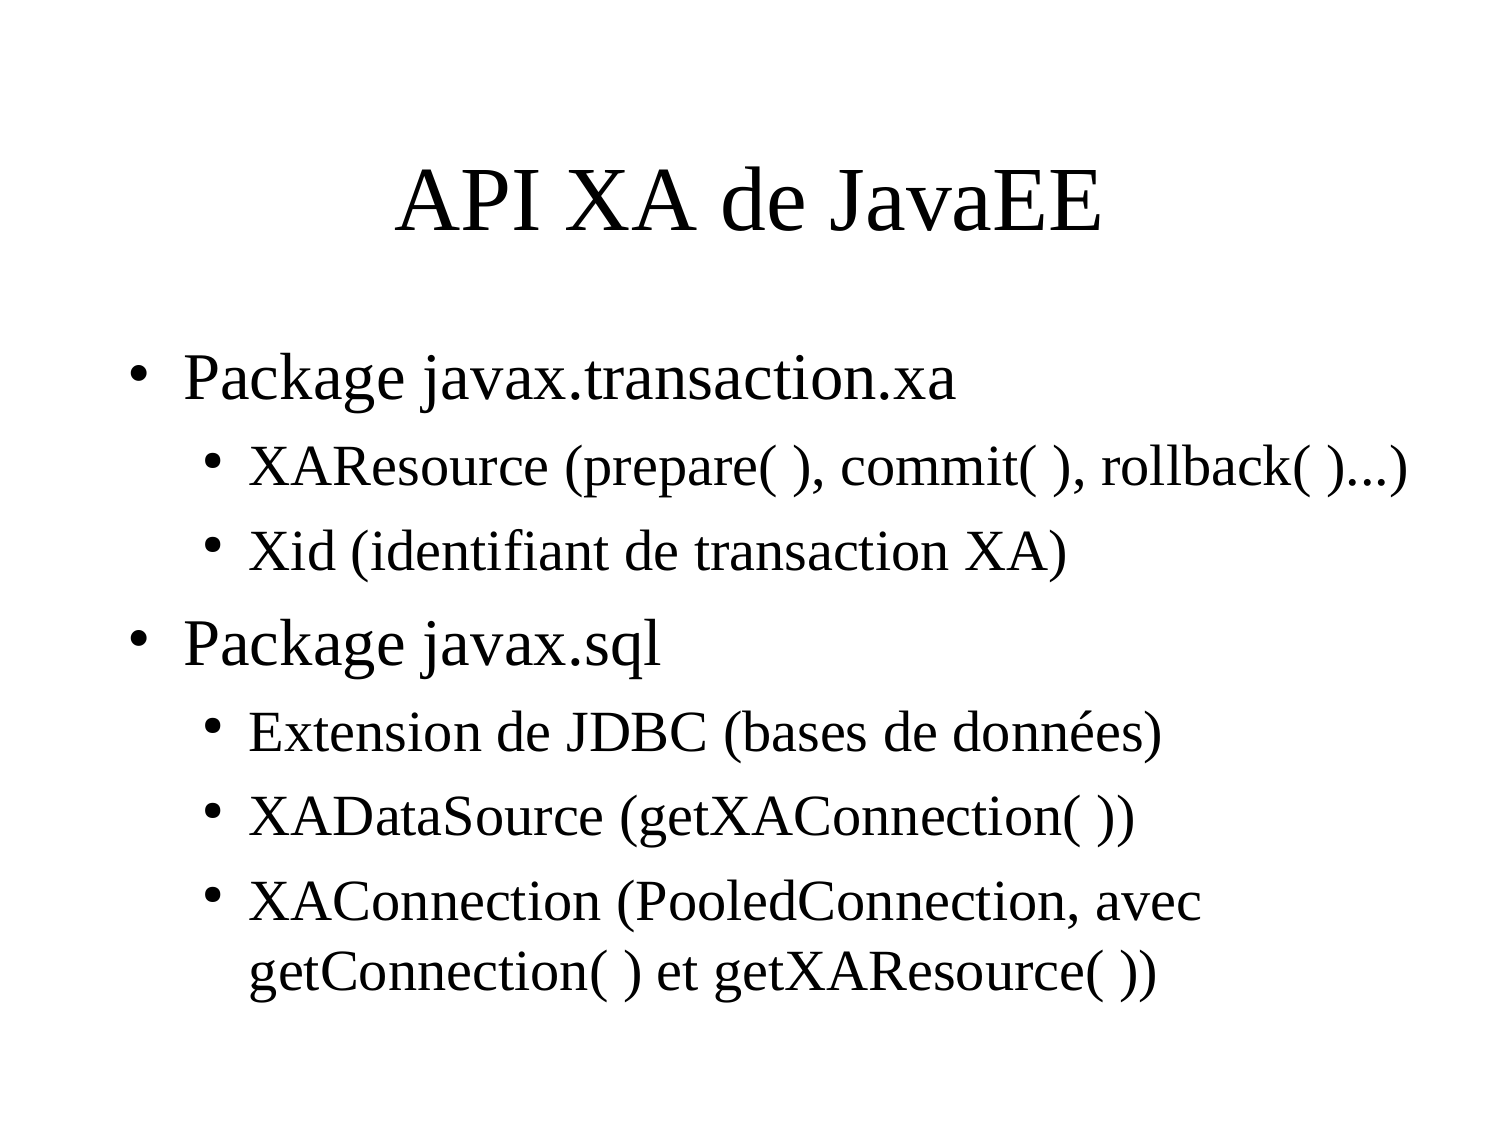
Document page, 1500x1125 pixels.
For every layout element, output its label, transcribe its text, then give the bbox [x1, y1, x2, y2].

text_box API XA de JavaEE [112, 99, 1388, 288]
text_box Package javax.transaction.xa XAResource (prepare( ), commit( ), rollback( )...) Xid (identifiant de transaction XA) Package javax.sql Extension de JDBC (bases de données) XADataSource (getXAConnection( )) XAConnection (PooledConnection, avec getConnection( ) et getXAResource( )) [112, 324, 1447, 1000]
